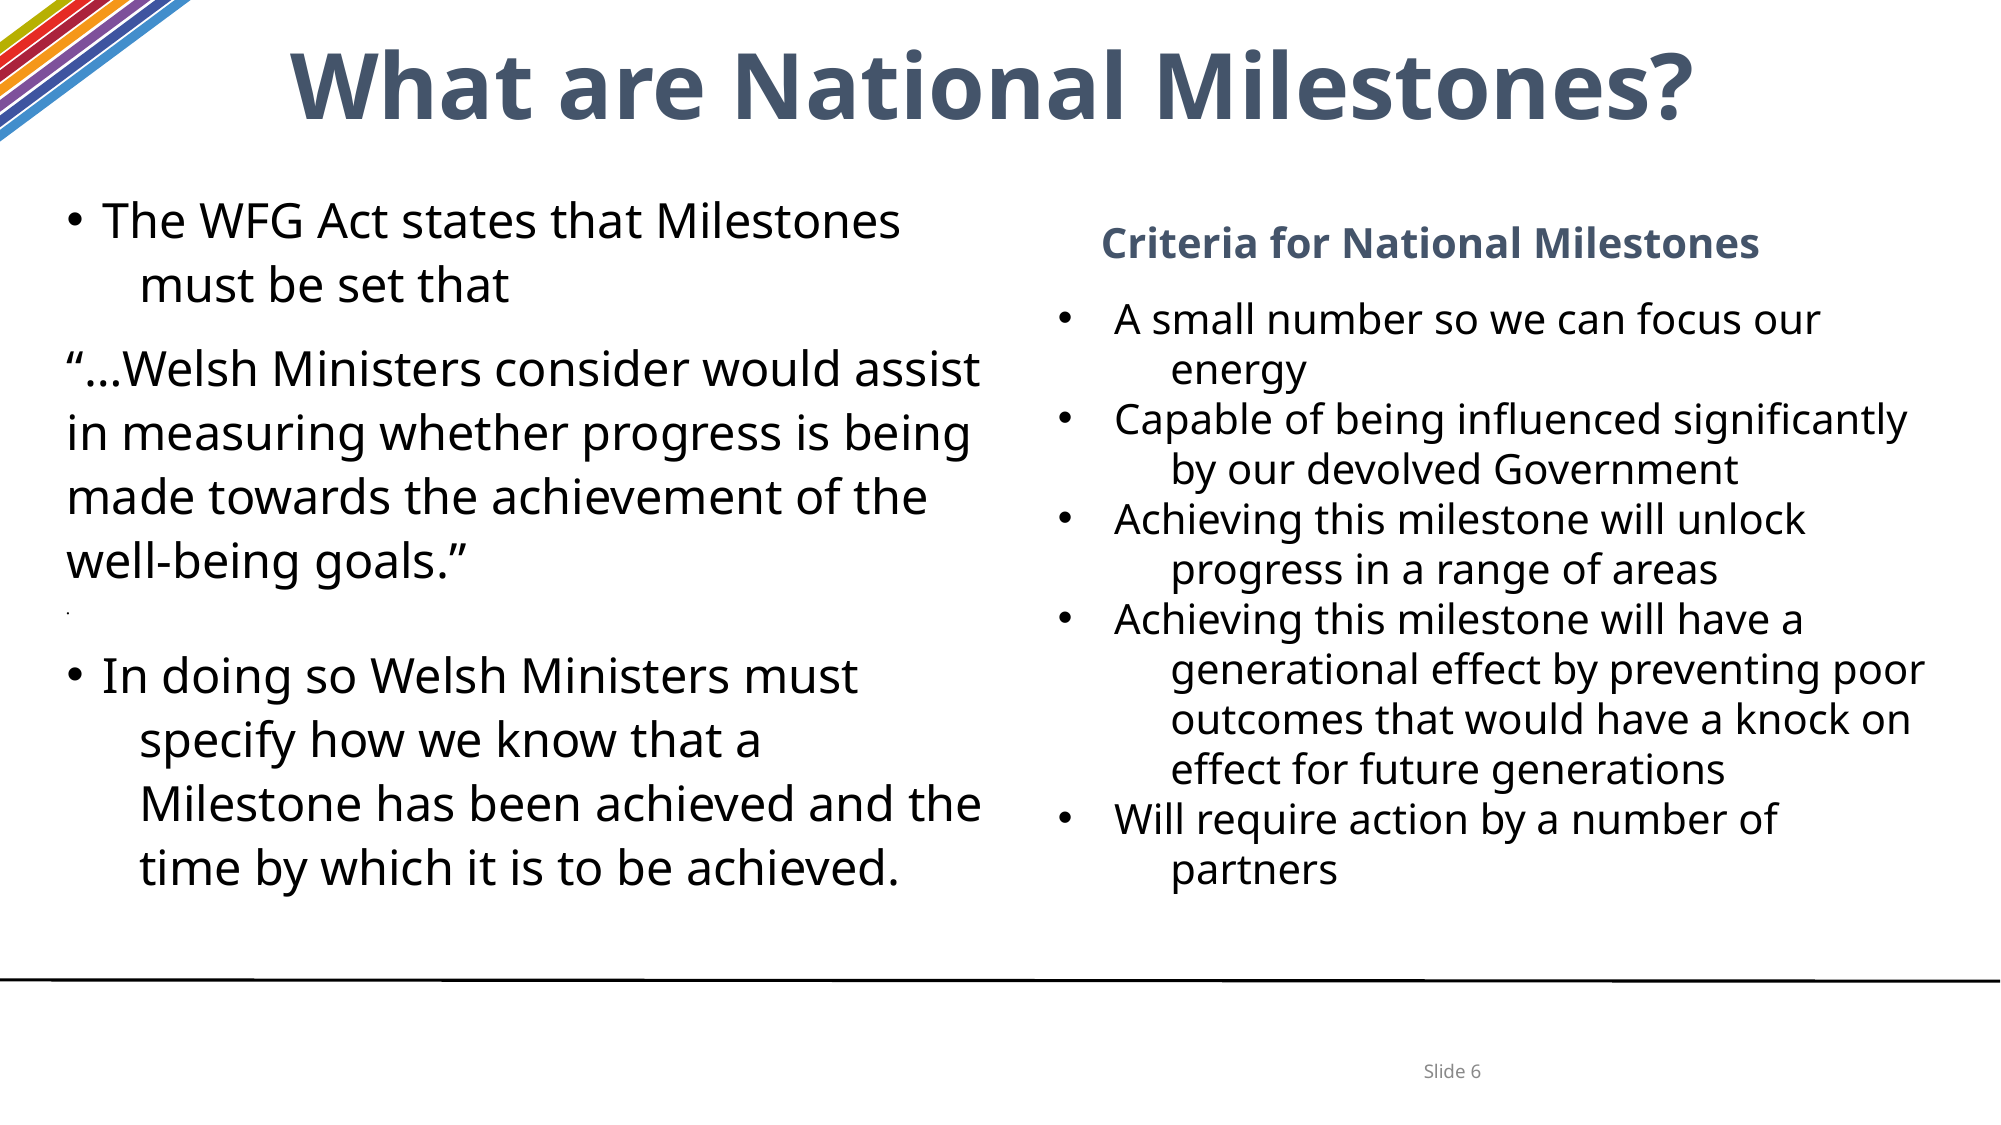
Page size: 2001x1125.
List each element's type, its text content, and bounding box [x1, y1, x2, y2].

text_box The WFG Act states that Milestones must be set that “…Welsh Ministers consider would assist in measuring whether progress is being made towards the achievement of the well-being goals.” In doing so Welsh Ministers must specify how we know that a Milestone has been achieved and the time by which it is to be achieved. [51, 176, 1001, 959]
text_box A small number so we can focus our energy Capable of being influenced significantly by our devolved Government Achieving this milestone will unlock progress in a range of areas Achieving this milestone will have a generational effect by preventing poor outcomes that would have a knock on effect for future generations Will require action by a number of partners [1042, 284, 1963, 851]
text_box What are National Milestones? [275, 33, 2000, 251]
text_box Criteria for National Milestones [1085, 251, 1863, 314]
